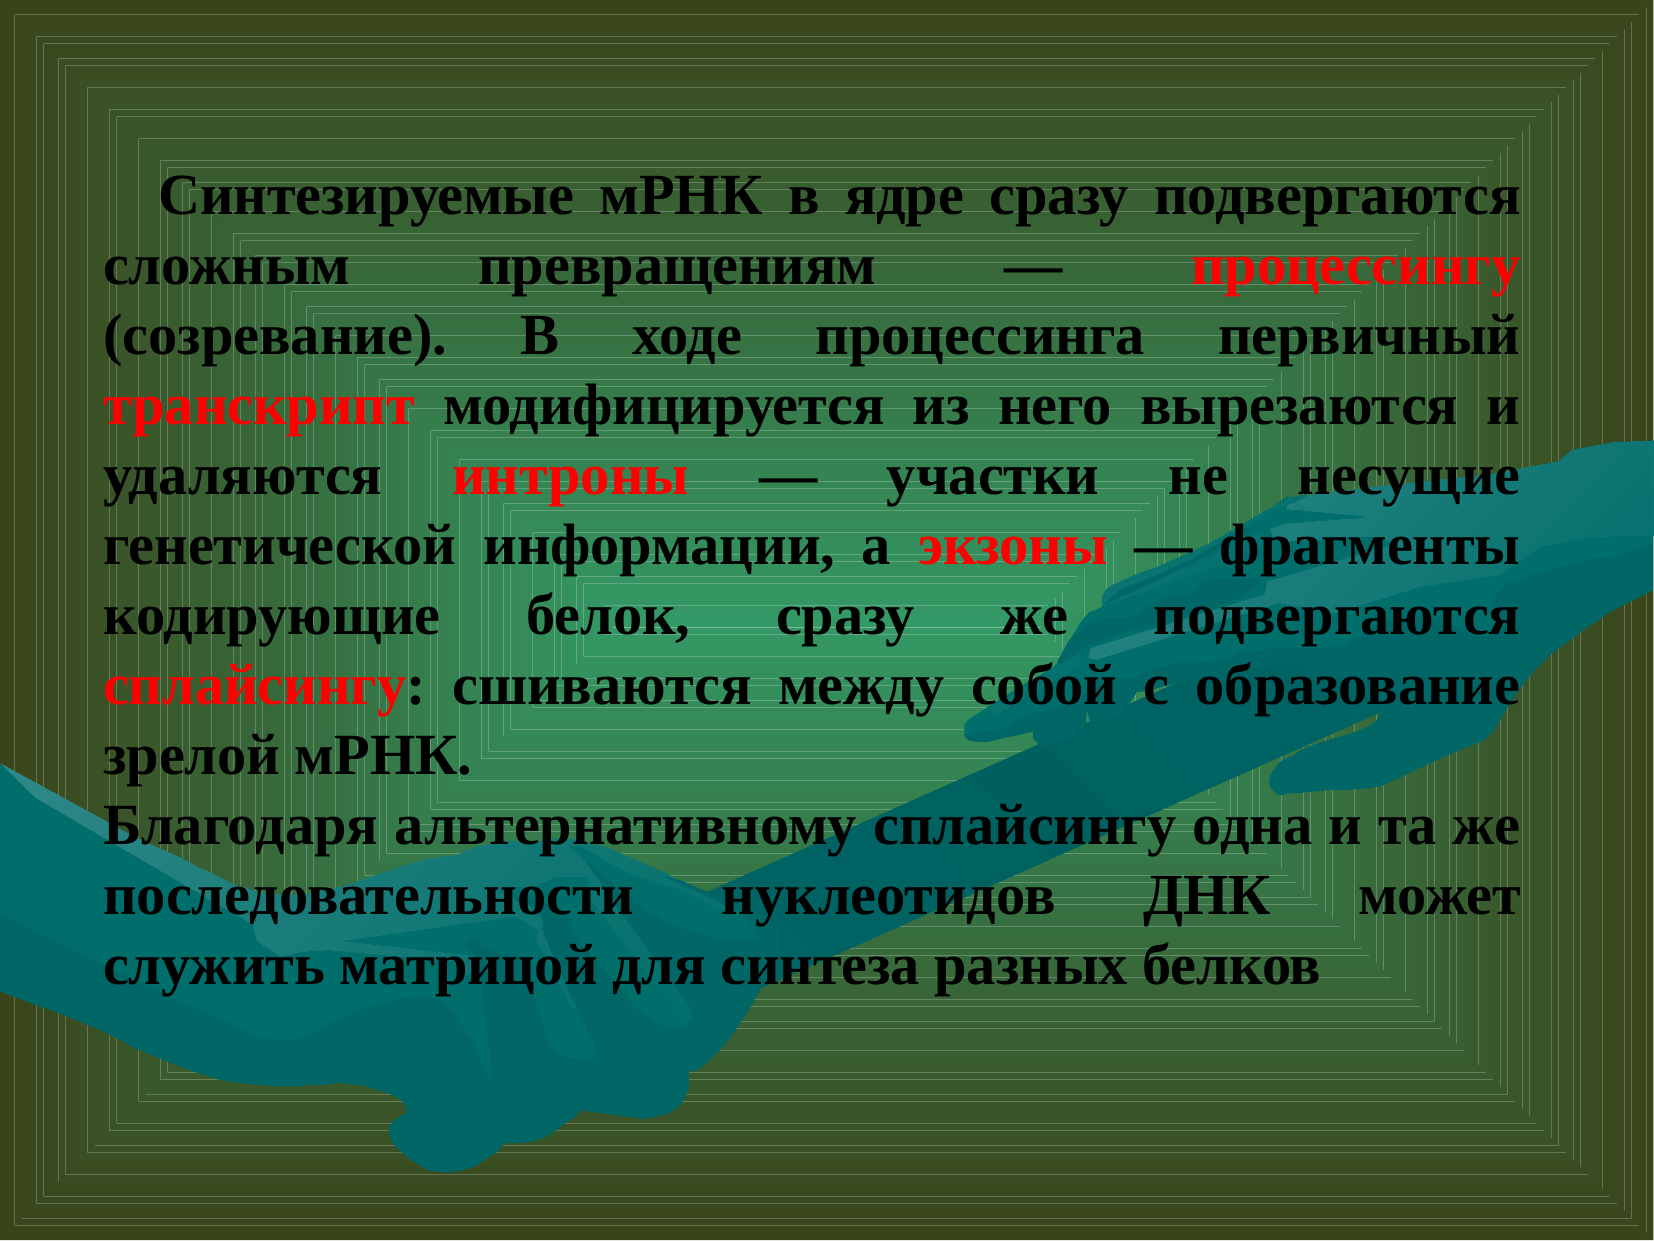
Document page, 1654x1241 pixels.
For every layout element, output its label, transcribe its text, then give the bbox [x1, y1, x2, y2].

text_box Синтезируемые мРНК в ядре сразу подвергаются сложным превращениям — процессингу (созревание). В ходе процессинга первичный транскрипт модифицируется из него вырезаются и удаляются интроны — участки не несущие генетической информации, а экзоны — фрагменты кодирующие белок, сразу же подвергаются сплайсингу: сшиваются между собой с образование зрелой мРНК. Благодаря альтернативному сплайсингу одна и та же последовательности нуклеотидов ДНК может служить матрицой для синтеза разных белков [88, 148, 1536, 1004]
